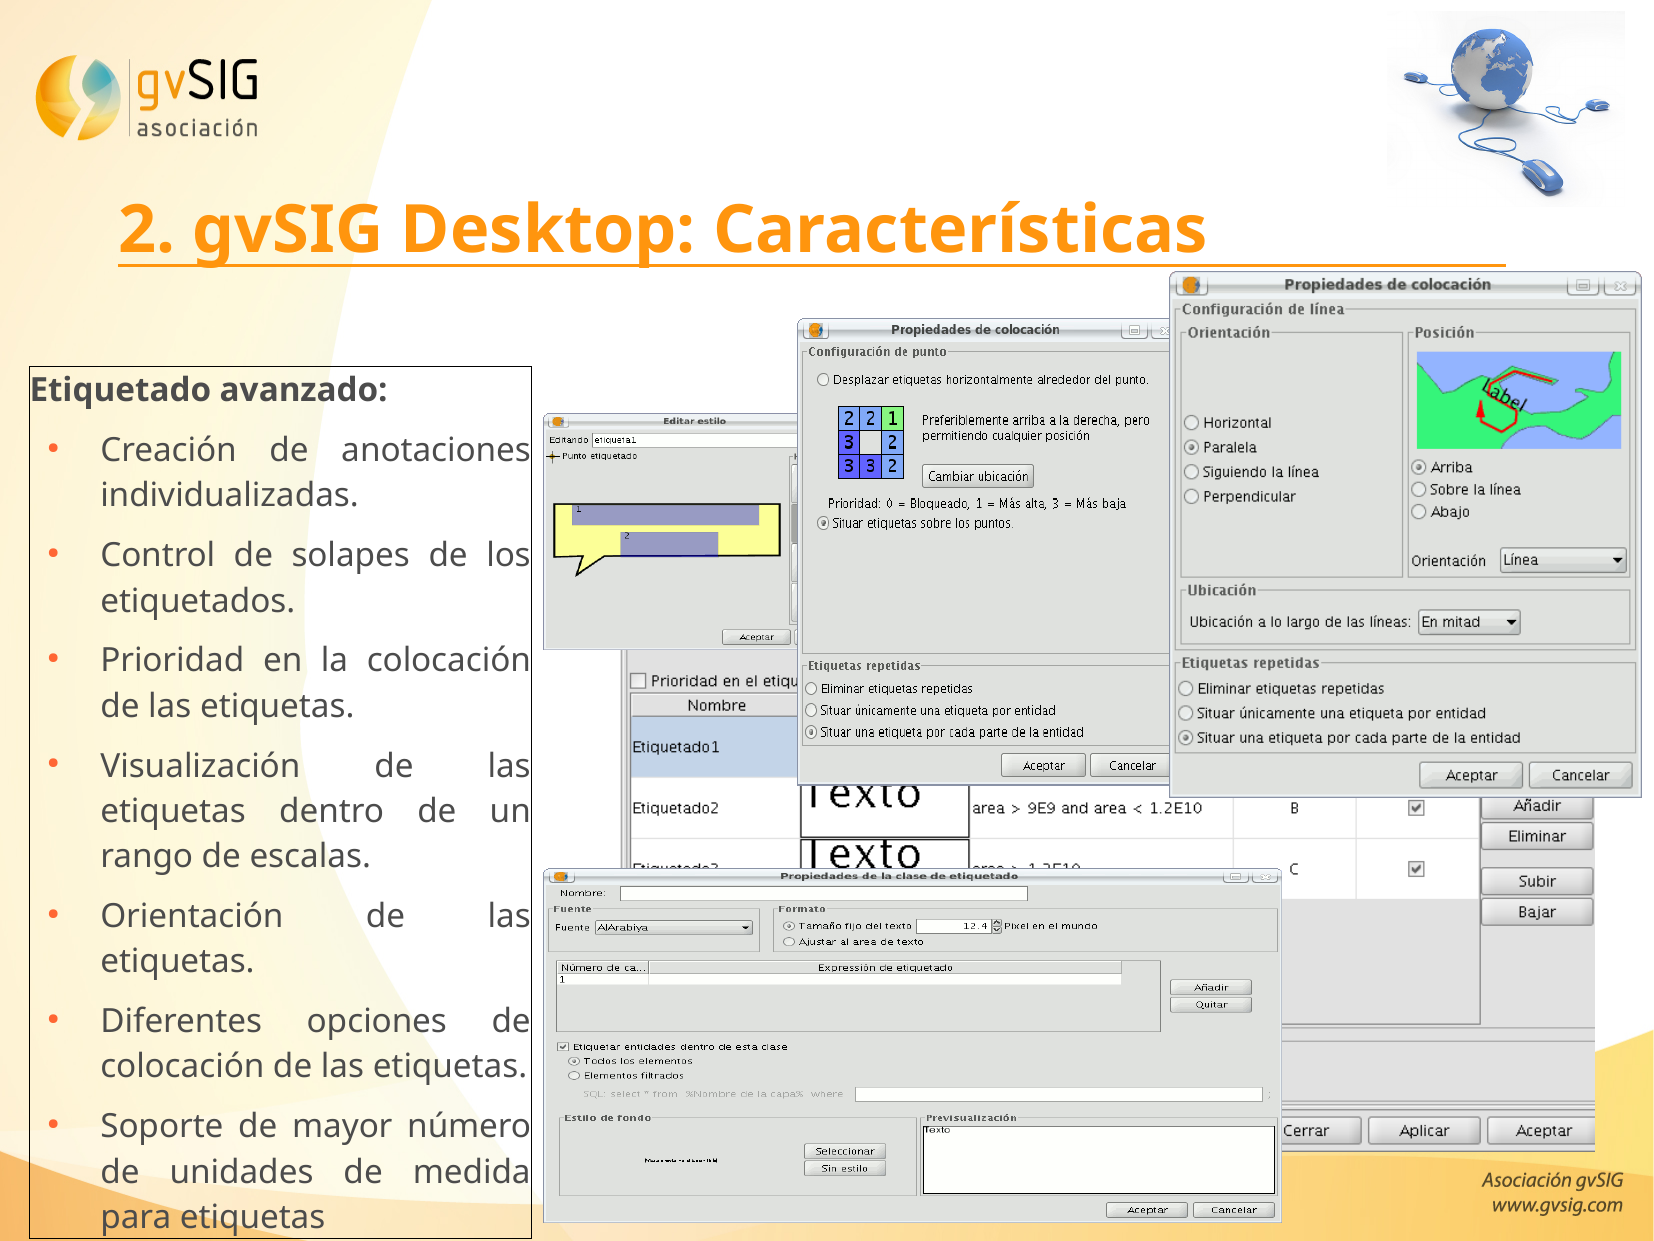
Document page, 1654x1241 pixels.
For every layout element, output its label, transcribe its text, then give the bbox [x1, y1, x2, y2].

title 2. gvSIG Desktop: Características [118, 177, 1607, 276]
list Etiquetado avanzado: Creación de anotaciones individualizadas. Control de solapes de los etiquetados. Prioridad en la colocación de las etiquetas. Visualización de las etiquetas dentro de un rango de escalas. Orientación de las etiquetas. Diferentes opciones de colocación de las etiquetas. Soporte de mayor número de unidades de medida para etiquetas [29, 366, 532, 1163]
picture [0, 0, 1654, 1241]
